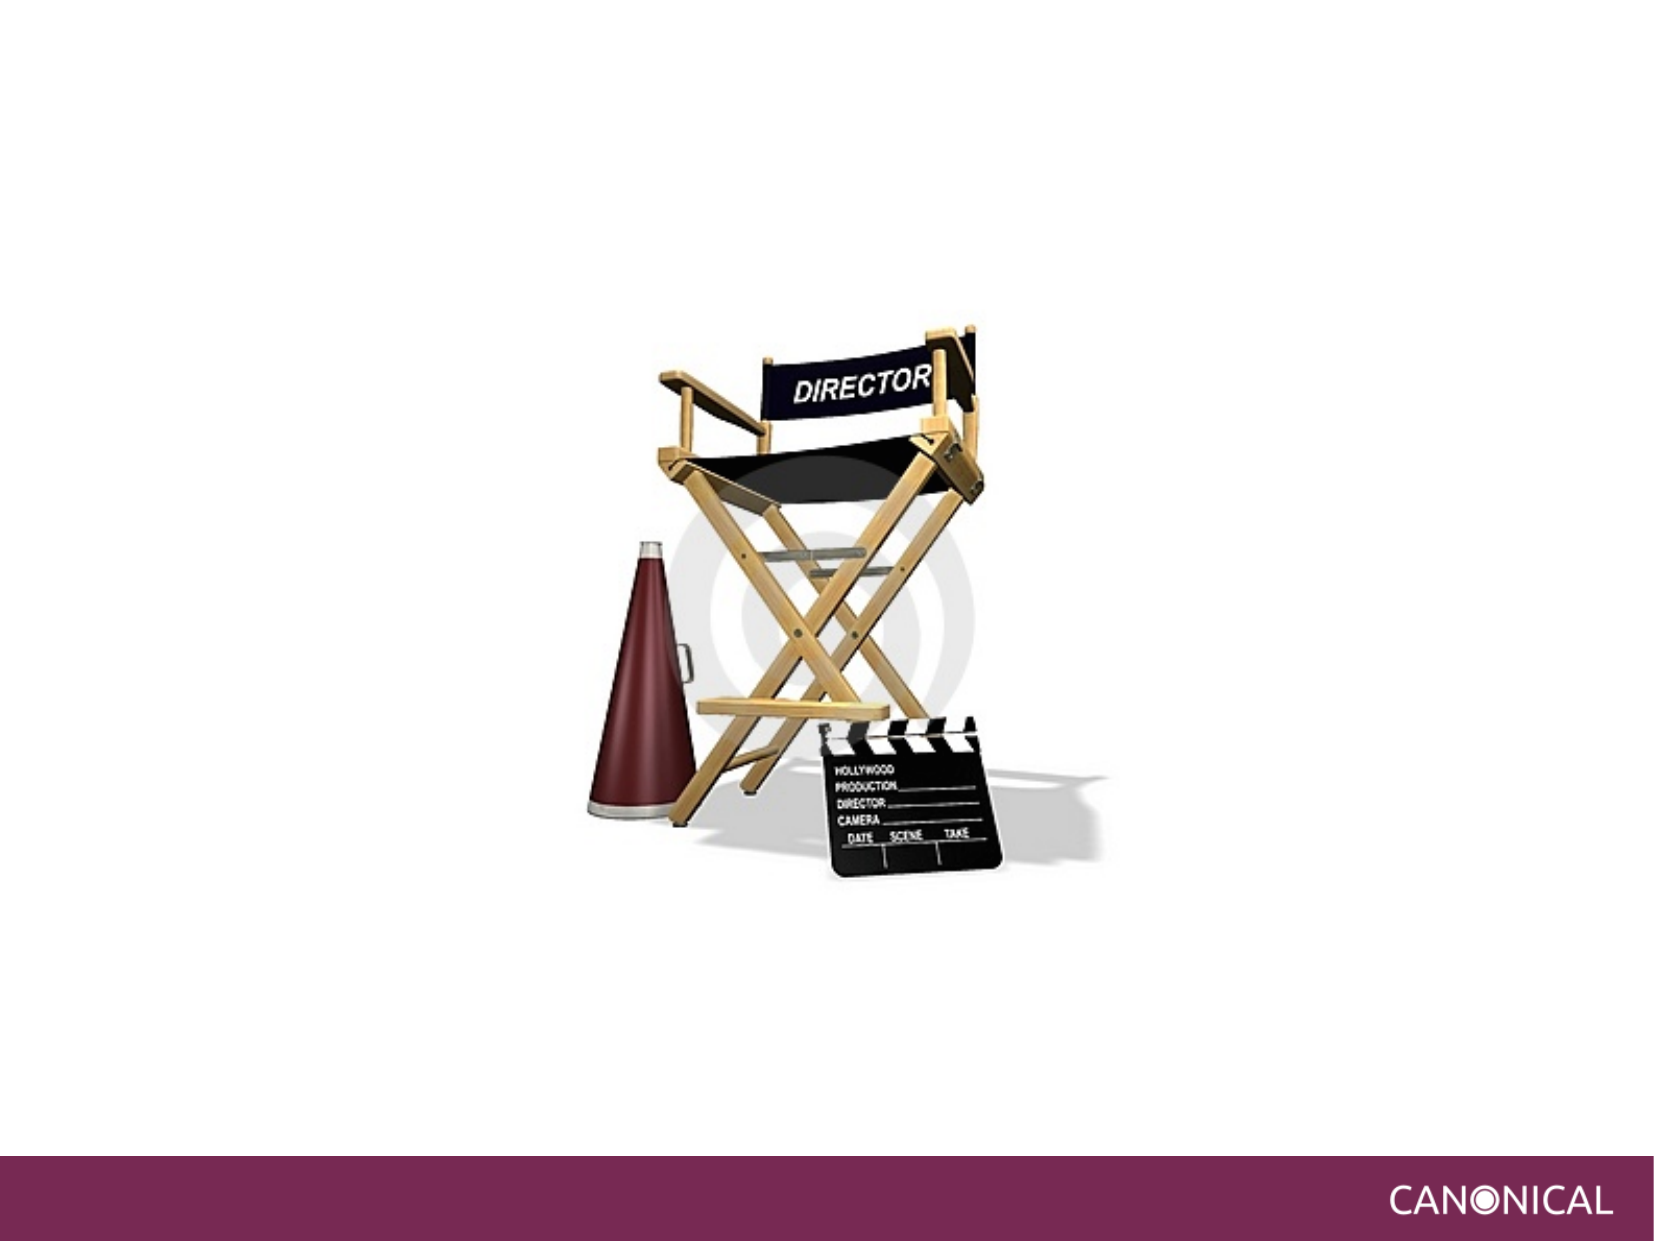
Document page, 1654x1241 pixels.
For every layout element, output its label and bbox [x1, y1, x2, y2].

picture [0, 1156, 1654, 1241]
picture [519, 277, 1145, 903]
